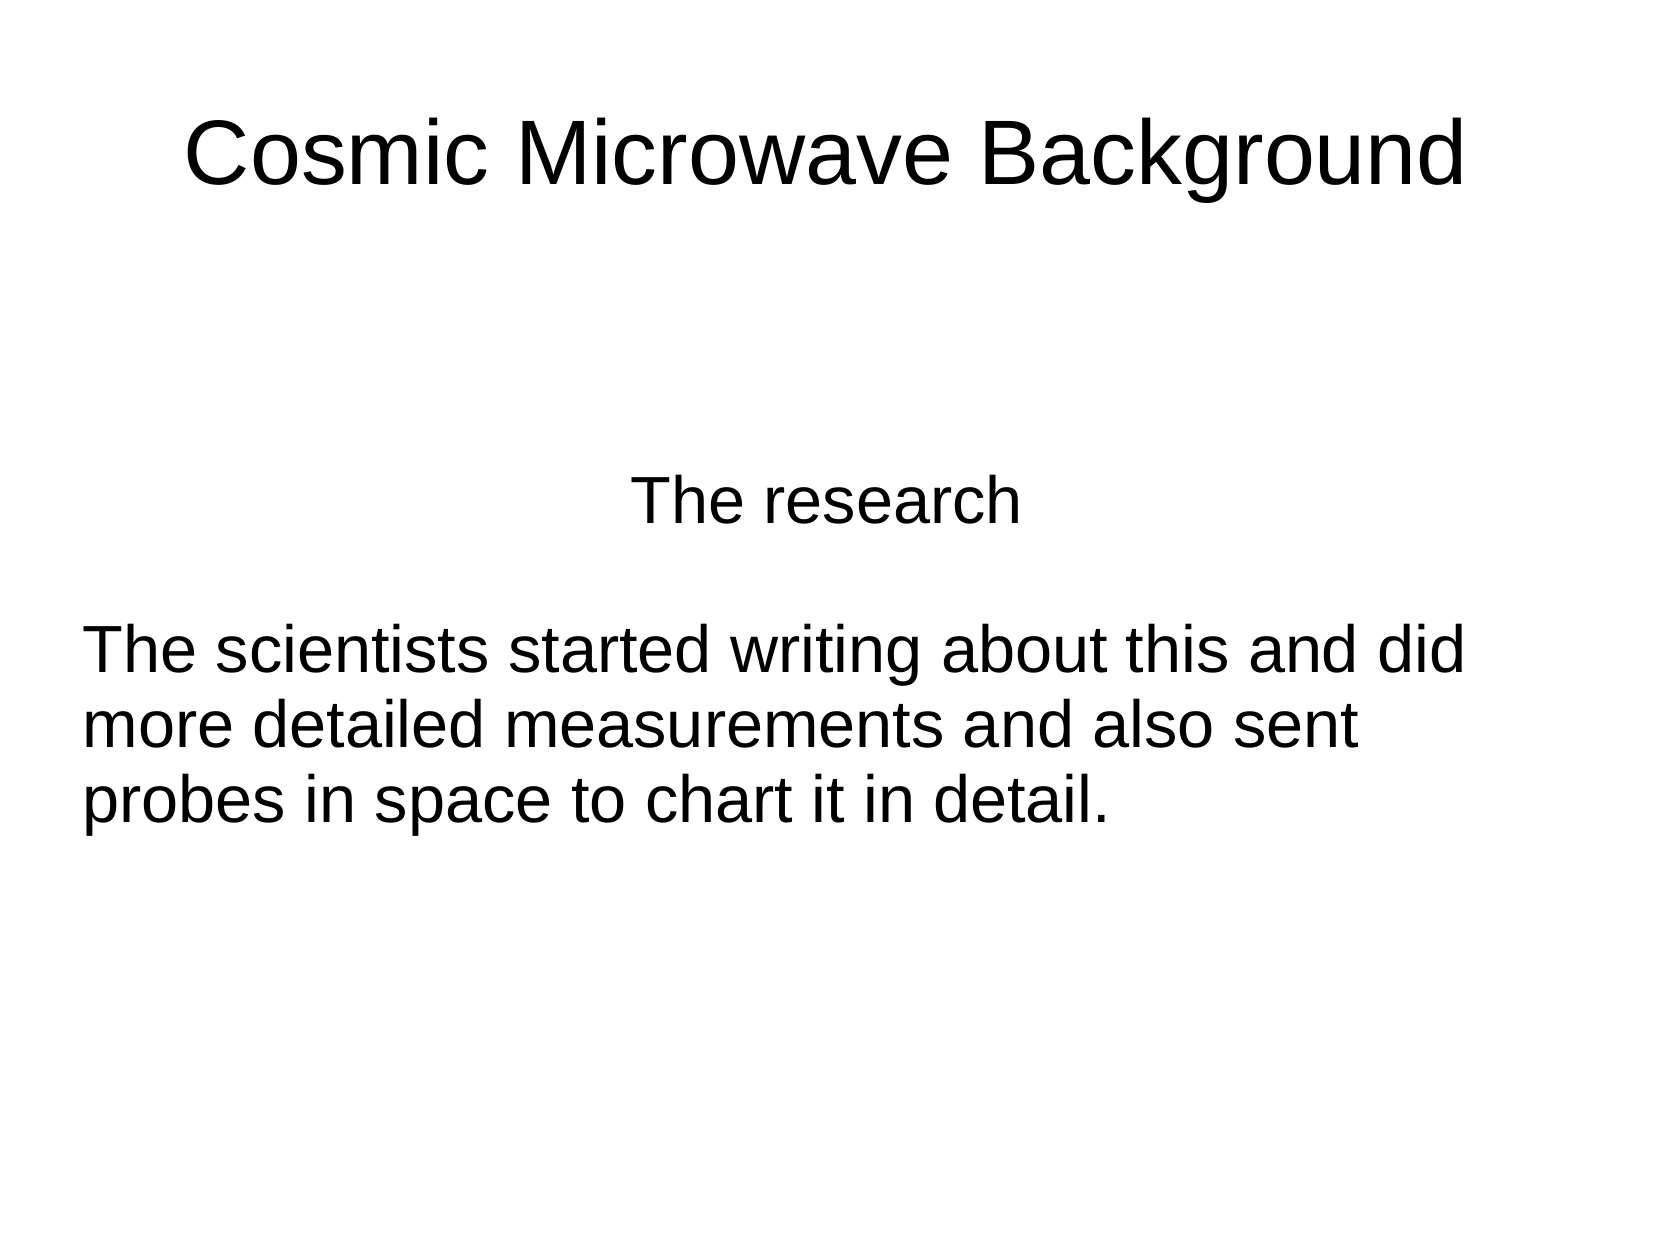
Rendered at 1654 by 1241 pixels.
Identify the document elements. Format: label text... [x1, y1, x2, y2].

subtitle The research The scientists started writing about this and did more detailed measurements and also sent probes in space to chart it in detail. [82, 290, 1571, 1010]
title Cosmic Microwave Background [82, 49, 1571, 257]
